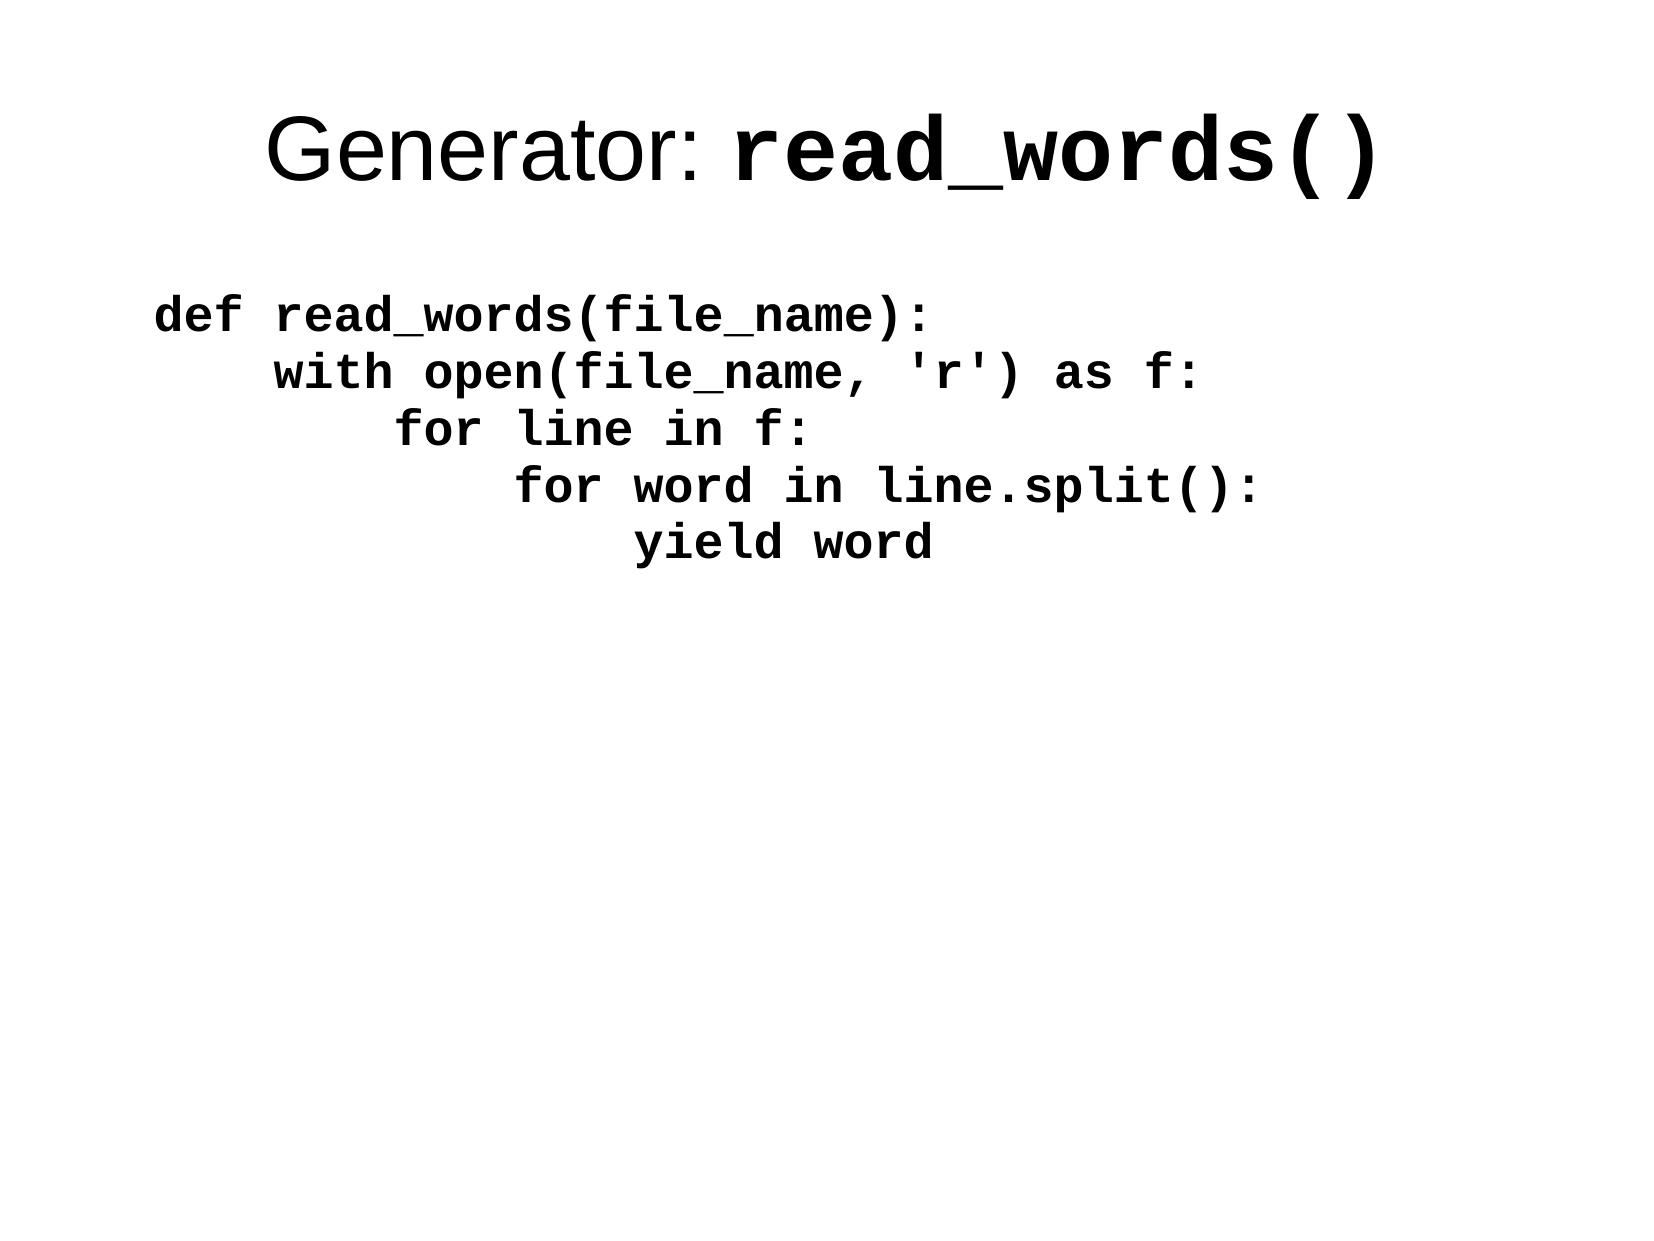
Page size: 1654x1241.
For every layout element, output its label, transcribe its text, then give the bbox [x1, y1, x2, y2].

title Generator: read_words() [82, 49, 1571, 257]
list def read_words(file_name): with open(file_name, 'r') as f: for line in f: for word in line.split(): yield word [82, 290, 1571, 1010]
